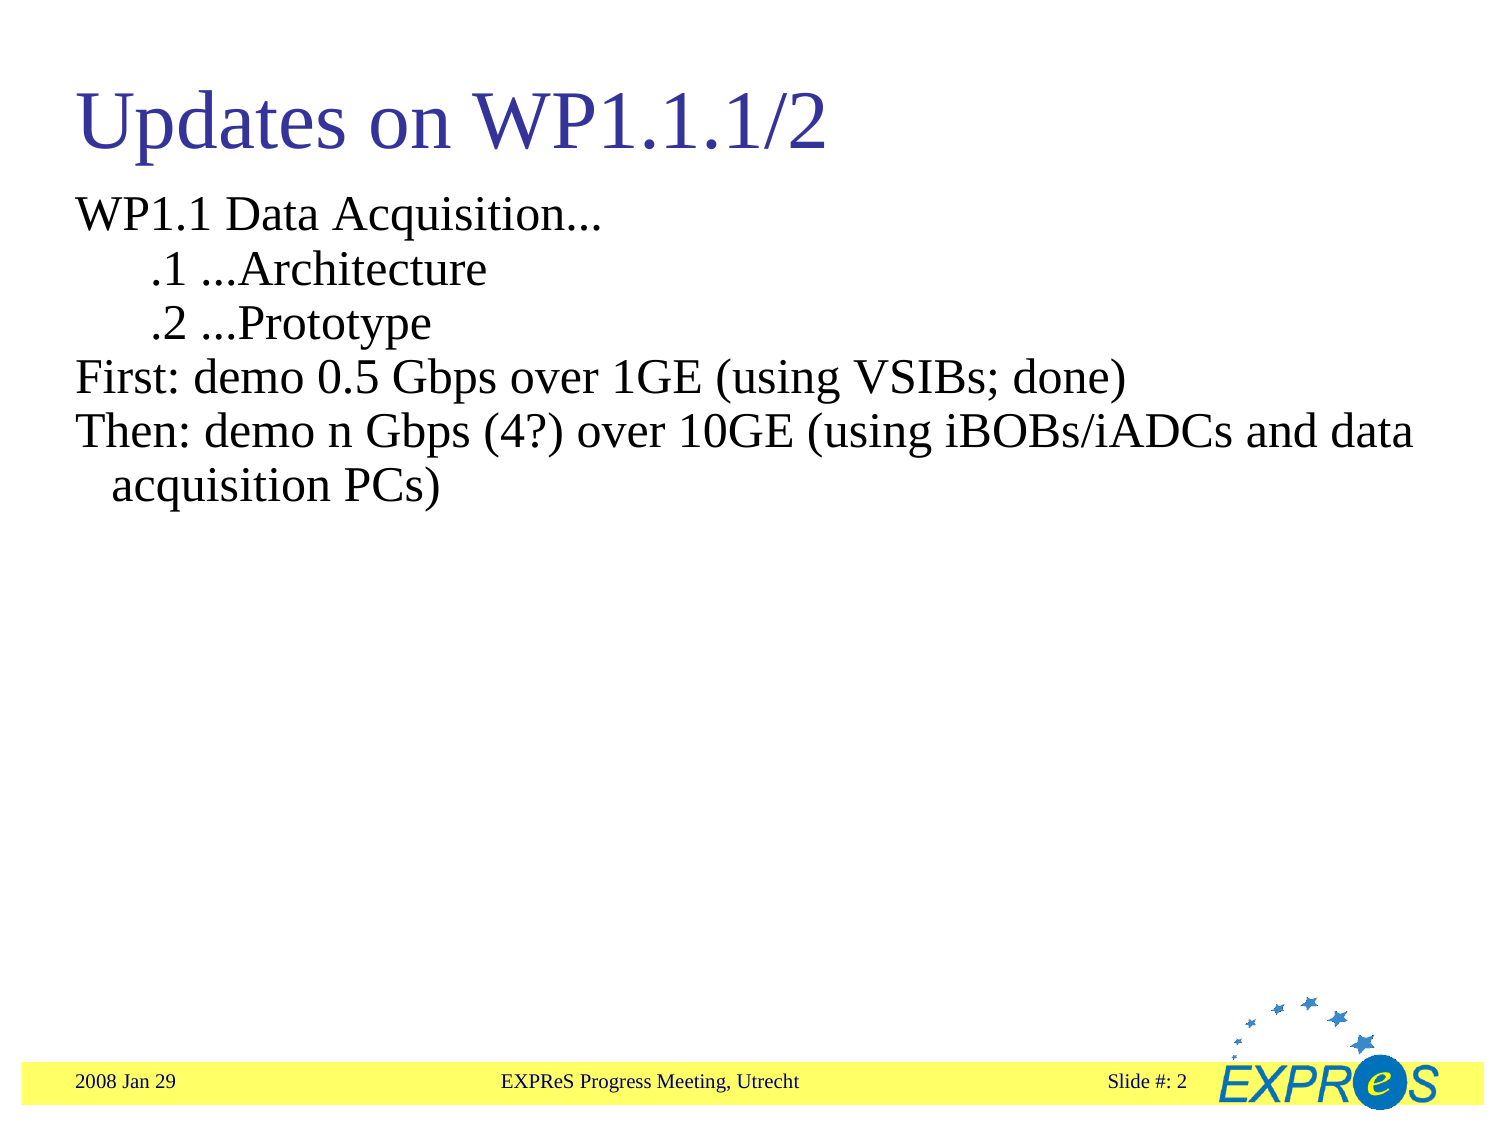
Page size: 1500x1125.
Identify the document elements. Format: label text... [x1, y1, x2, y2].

title Updates on WP1.1.1/2 [75, 63, 1426, 179]
picture [740, 1078, 748, 1087]
list WP1.1 Data Acquisition... .1 ...Architecture .2 ...Prototype First: demo 0.5 Gbps over 1GE (using VSIBs; done) Then: demo n Gbps (4?) over 10GE (using iBOBs/iADCs and data acquisition PCs) [75, 187, 1426, 1078]
picture [21, 994, 1500, 1113]
picture [99, 1078, 104, 1087]
picture [88, 1078, 93, 1087]
